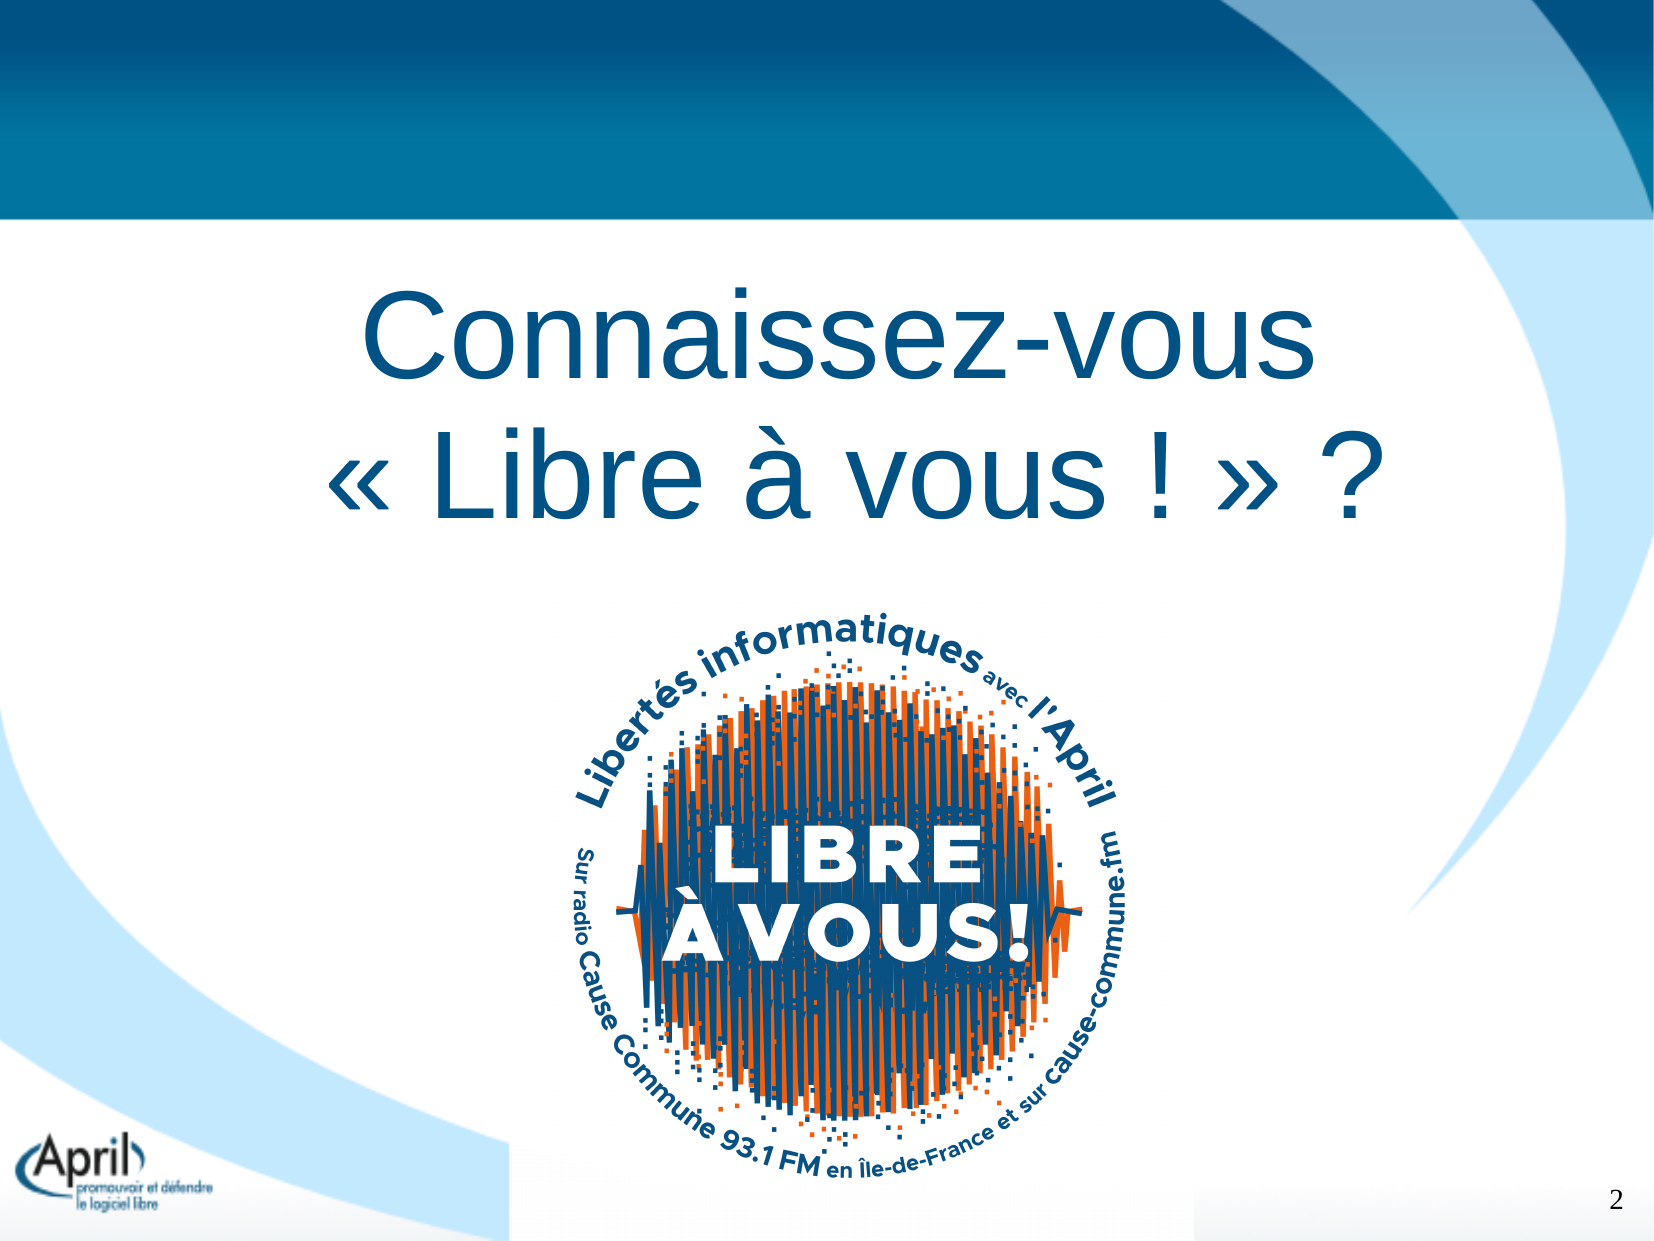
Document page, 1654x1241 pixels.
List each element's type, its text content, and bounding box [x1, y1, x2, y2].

picture [0, 0, 1654, 1241]
list Connaissez-vous « Libre à vous ! » ? [76, 265, 1565, 1085]
